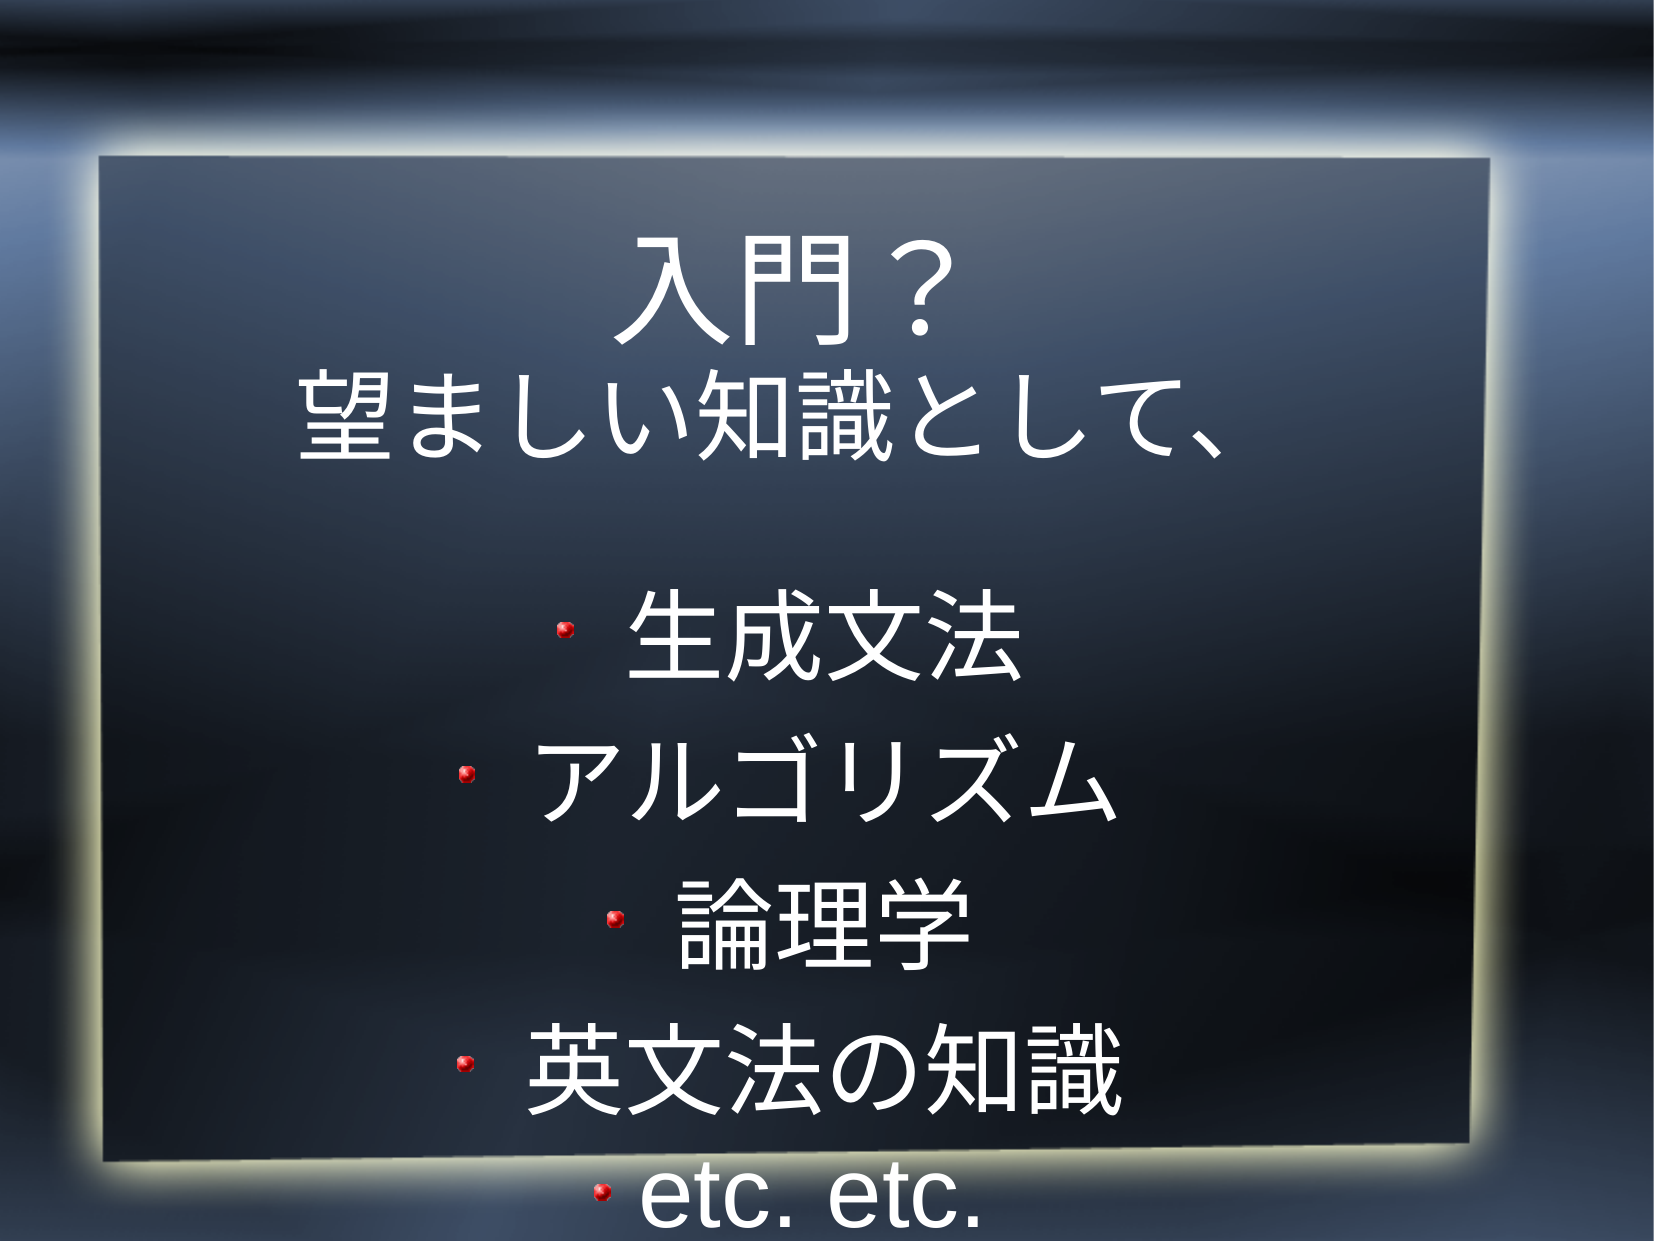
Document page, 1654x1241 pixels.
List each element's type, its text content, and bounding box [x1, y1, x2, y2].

picture [0, 0, 1654, 1241]
title 入門？ [360, 378, 381, 384]
title 入門？ [88, 177, 1506, 384]
subtitle 望ましい知識として、 生成文法 アルゴリズム 論理学 英文法の知識 etc. etc. [135, 432, 1447, 1154]
